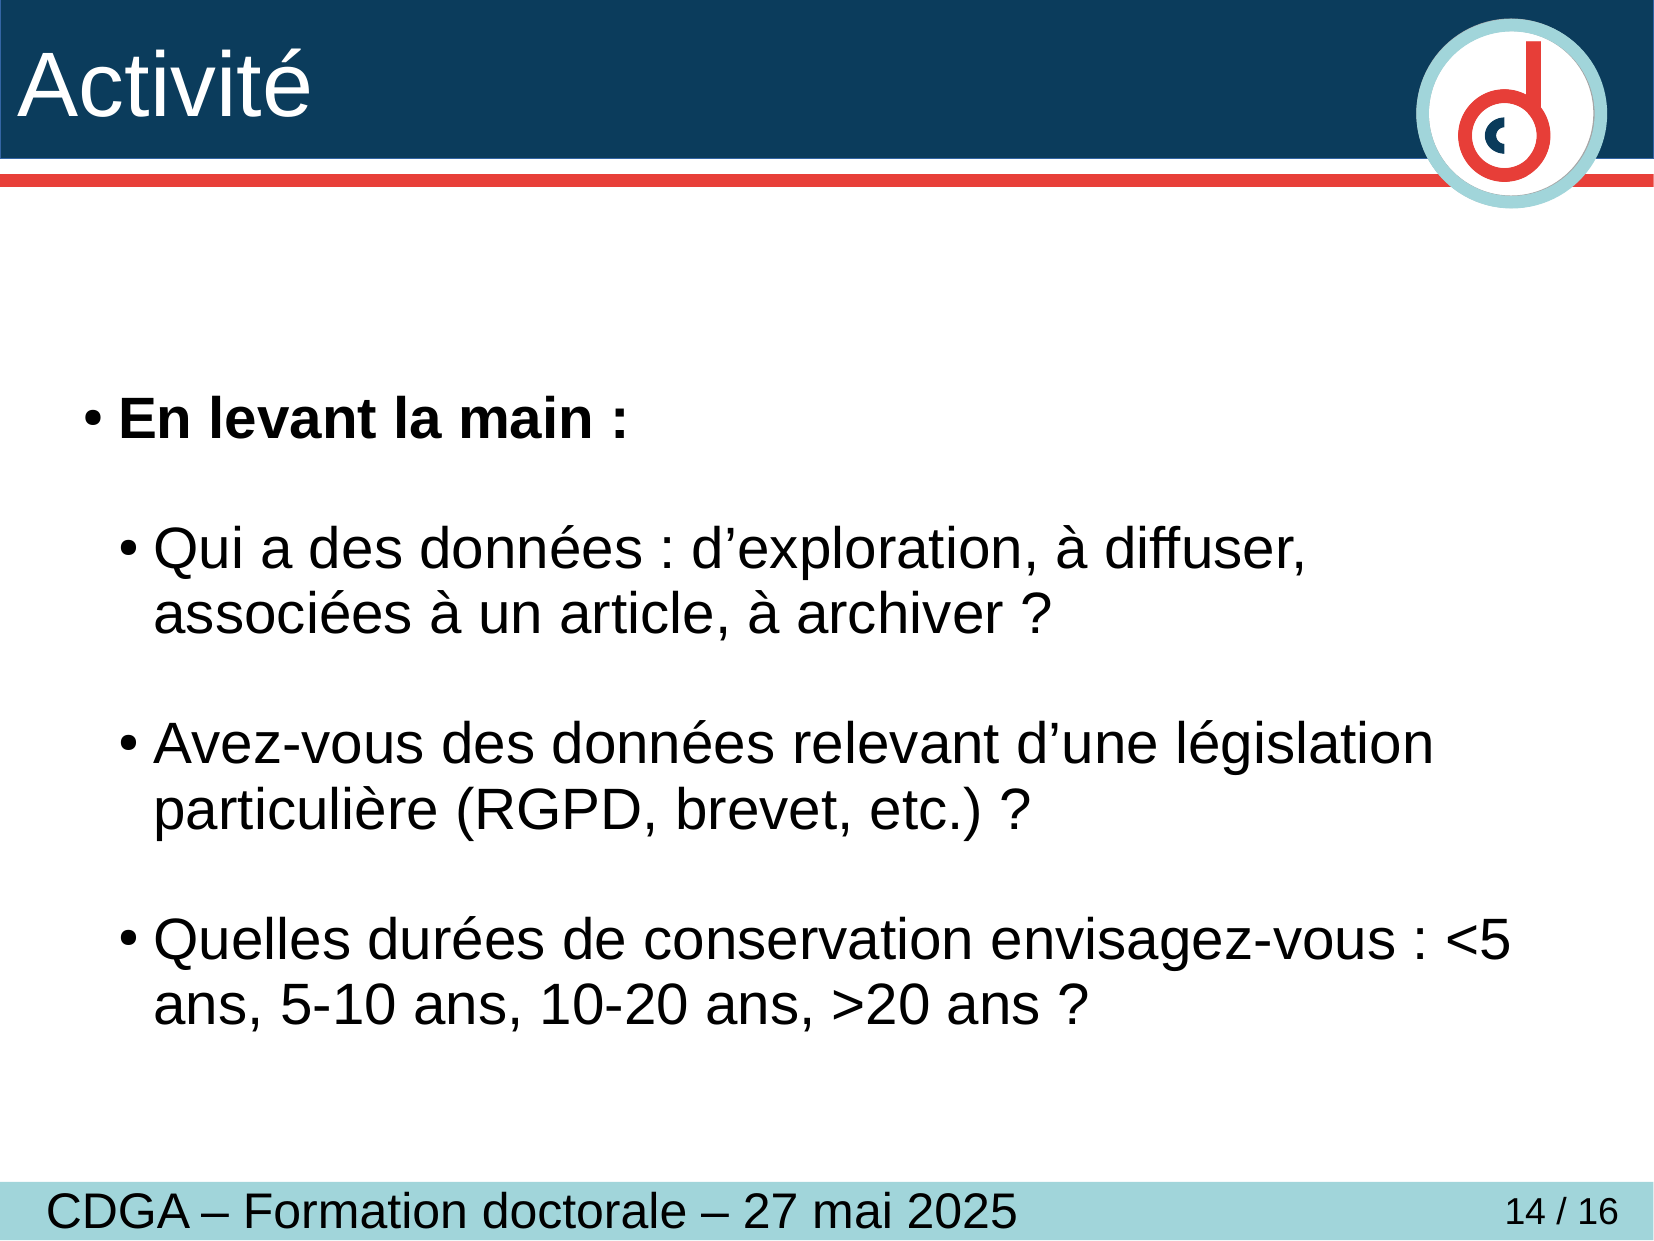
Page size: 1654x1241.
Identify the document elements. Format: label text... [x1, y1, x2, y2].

subtitle En levant la main : Qui a des données : d’exploration, à diffuser, associées à un article, à archiver ? Avez-vous des données relevant d’une législation particulière (RGPD, brevet, etc.) ? Quelles durées de conservation envisagez-vous : <5 ans, 5-10 ans, 10-20 ans, >20 ans ? [82, 238, 1571, 1185]
title Activité [17, 11, 1412, 159]
